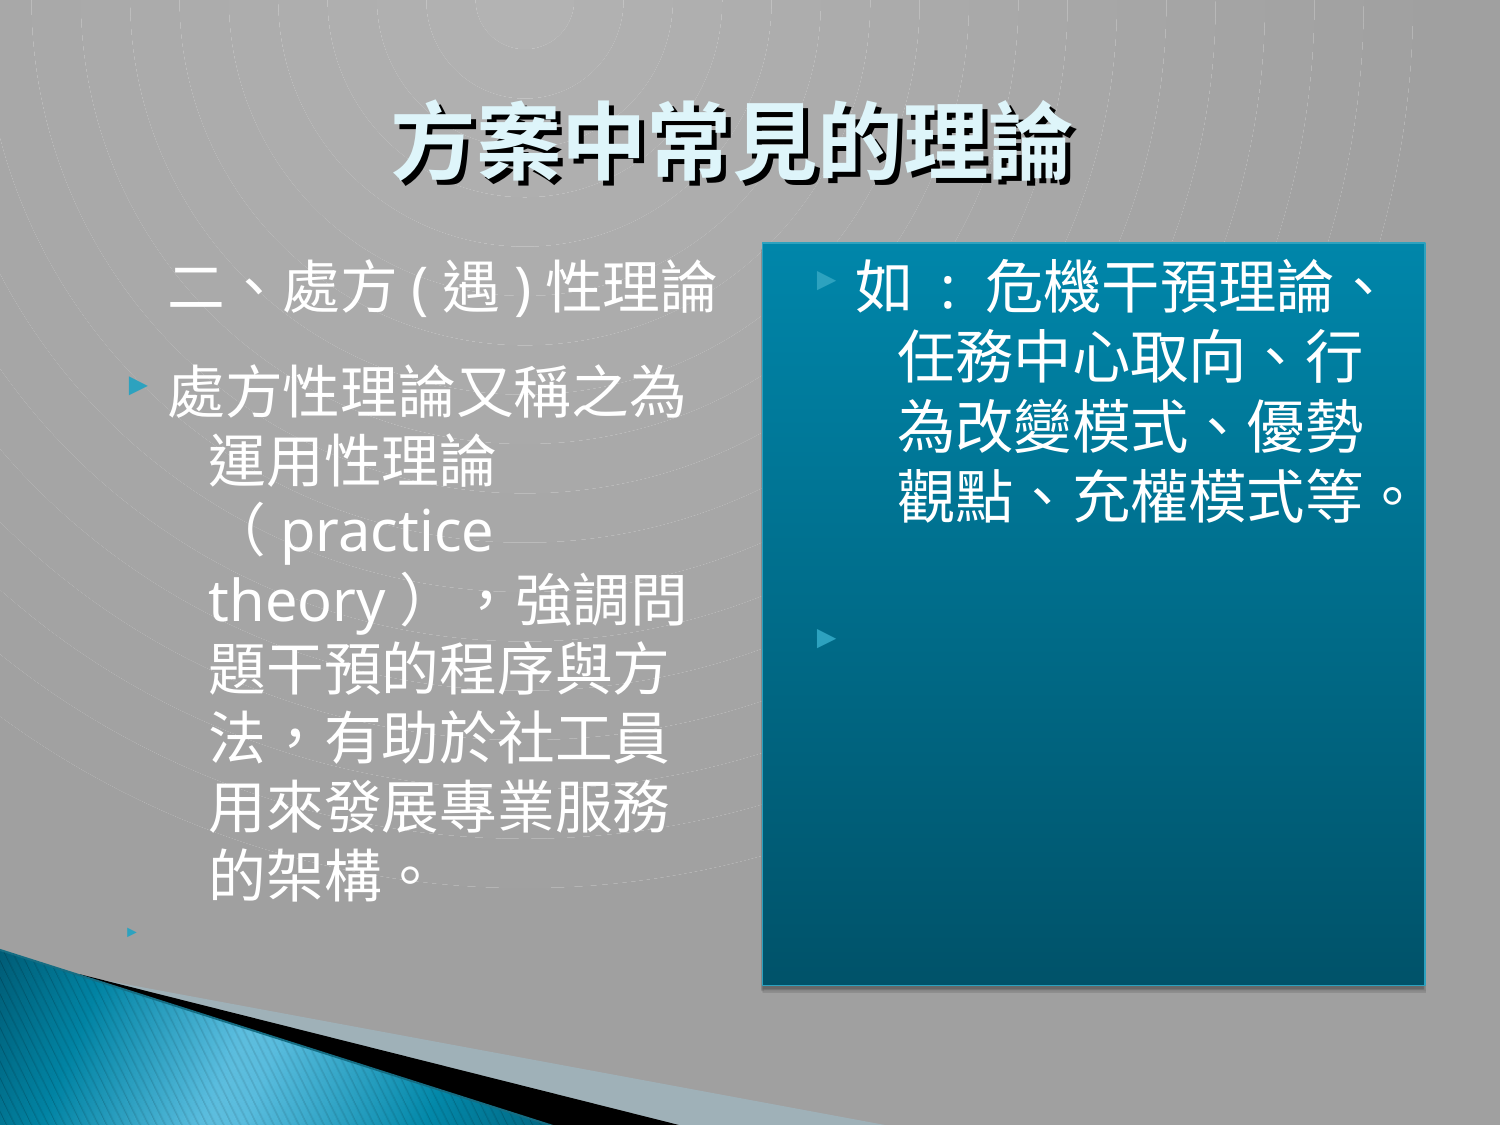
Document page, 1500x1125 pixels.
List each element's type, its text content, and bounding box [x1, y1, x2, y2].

title 方案中常見的理論 [75, 45, 1426, 233]
list 二、處方(遇)性理論 處方性理論又稱之為運用性理論（practice theory），強調問題干預的程序與方法，有助於社工員用來發展專業服務的架構。 [75, 243, 738, 986]
list 如 : 危機干預理論、 任務中心取向、行為改變模式、優勢觀點、充權模式等。 [762, 243, 1426, 986]
